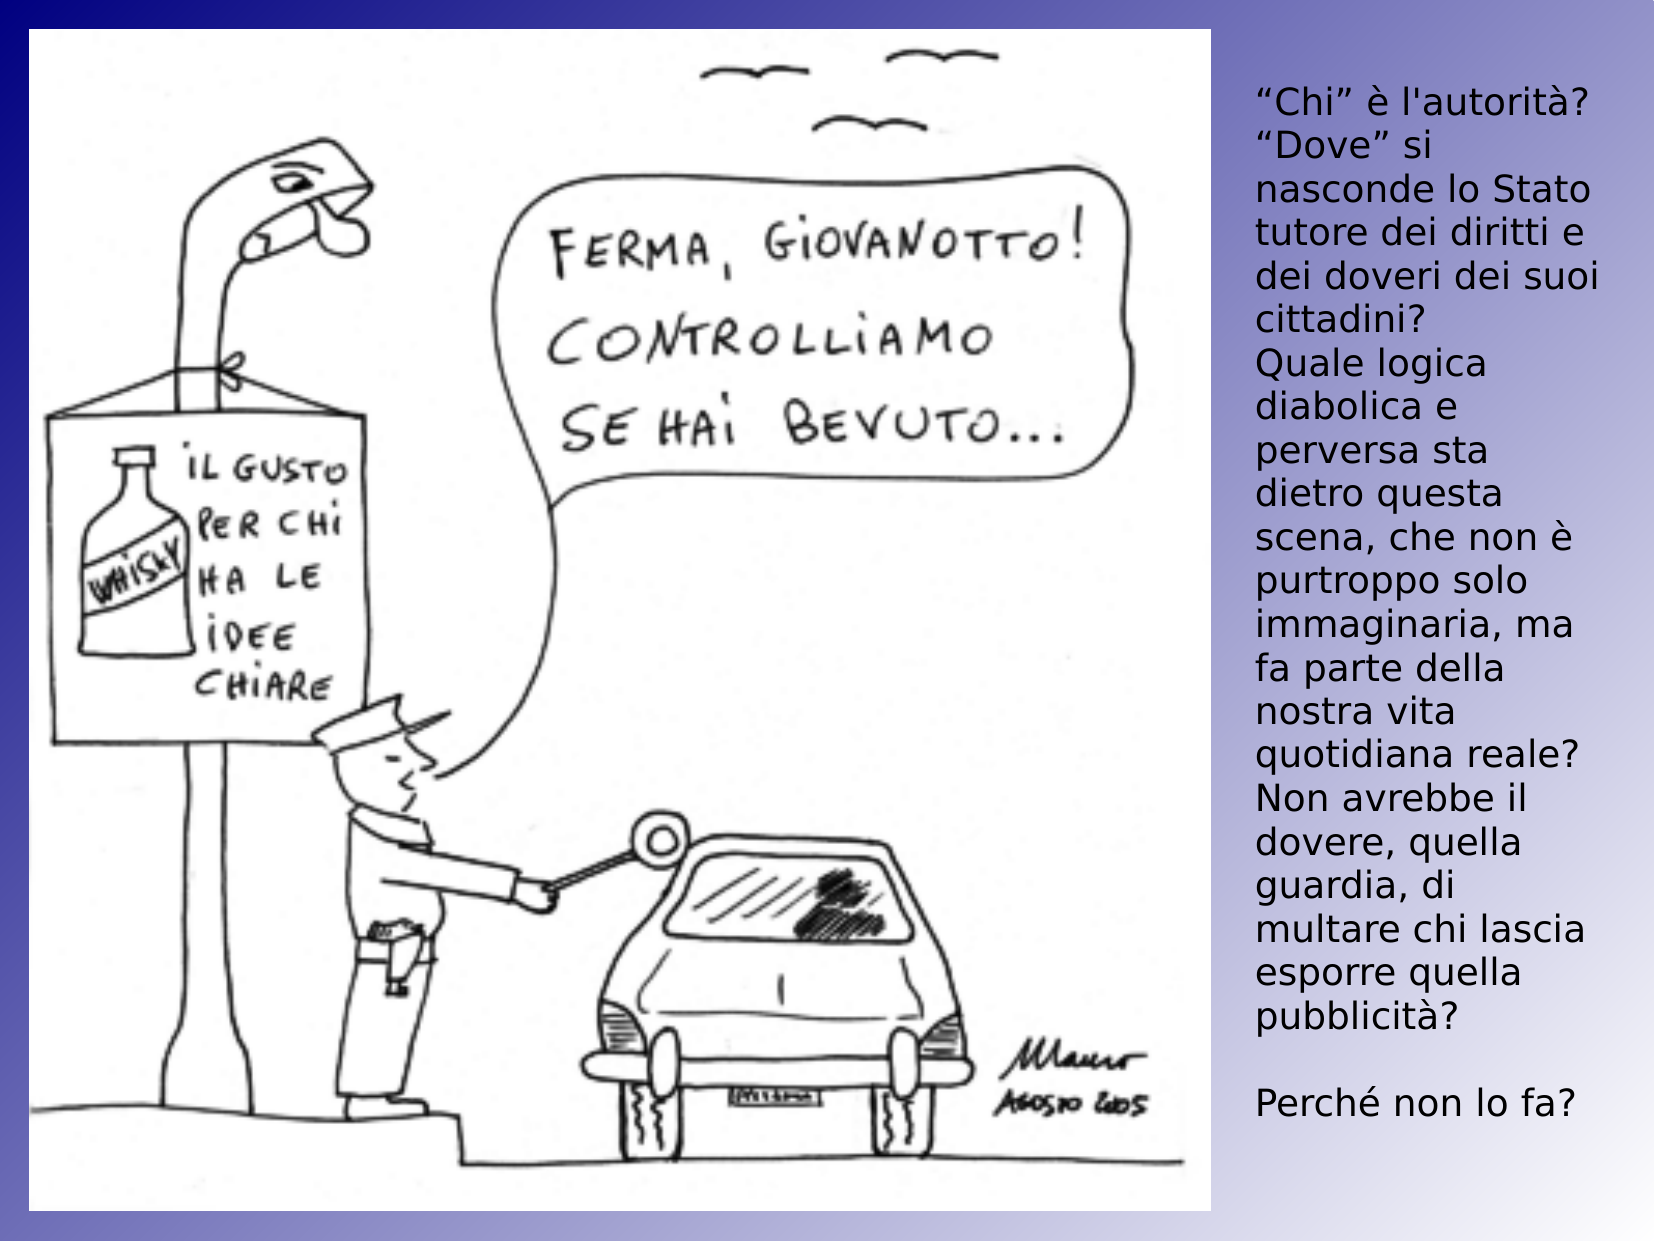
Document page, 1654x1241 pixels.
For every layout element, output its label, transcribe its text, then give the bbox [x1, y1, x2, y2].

picture [29, 29, 1211, 1211]
text_box “Chi” è l'autorità? “Dove” si nasconde lo Stato tutore dei diritti e dei doveri dei suoi cittadini? Quale logica diabolica e perversa sta dietro questa scena, che non è purtroppo solo immaginaria, ma fa parte della nostra vita quotidiana reale? Non avrebbe il dovere, quella guardia, di multare chi lascia esporre quella pubblicità? Perché non lo fa? [1240, 29, 1625, 1211]
